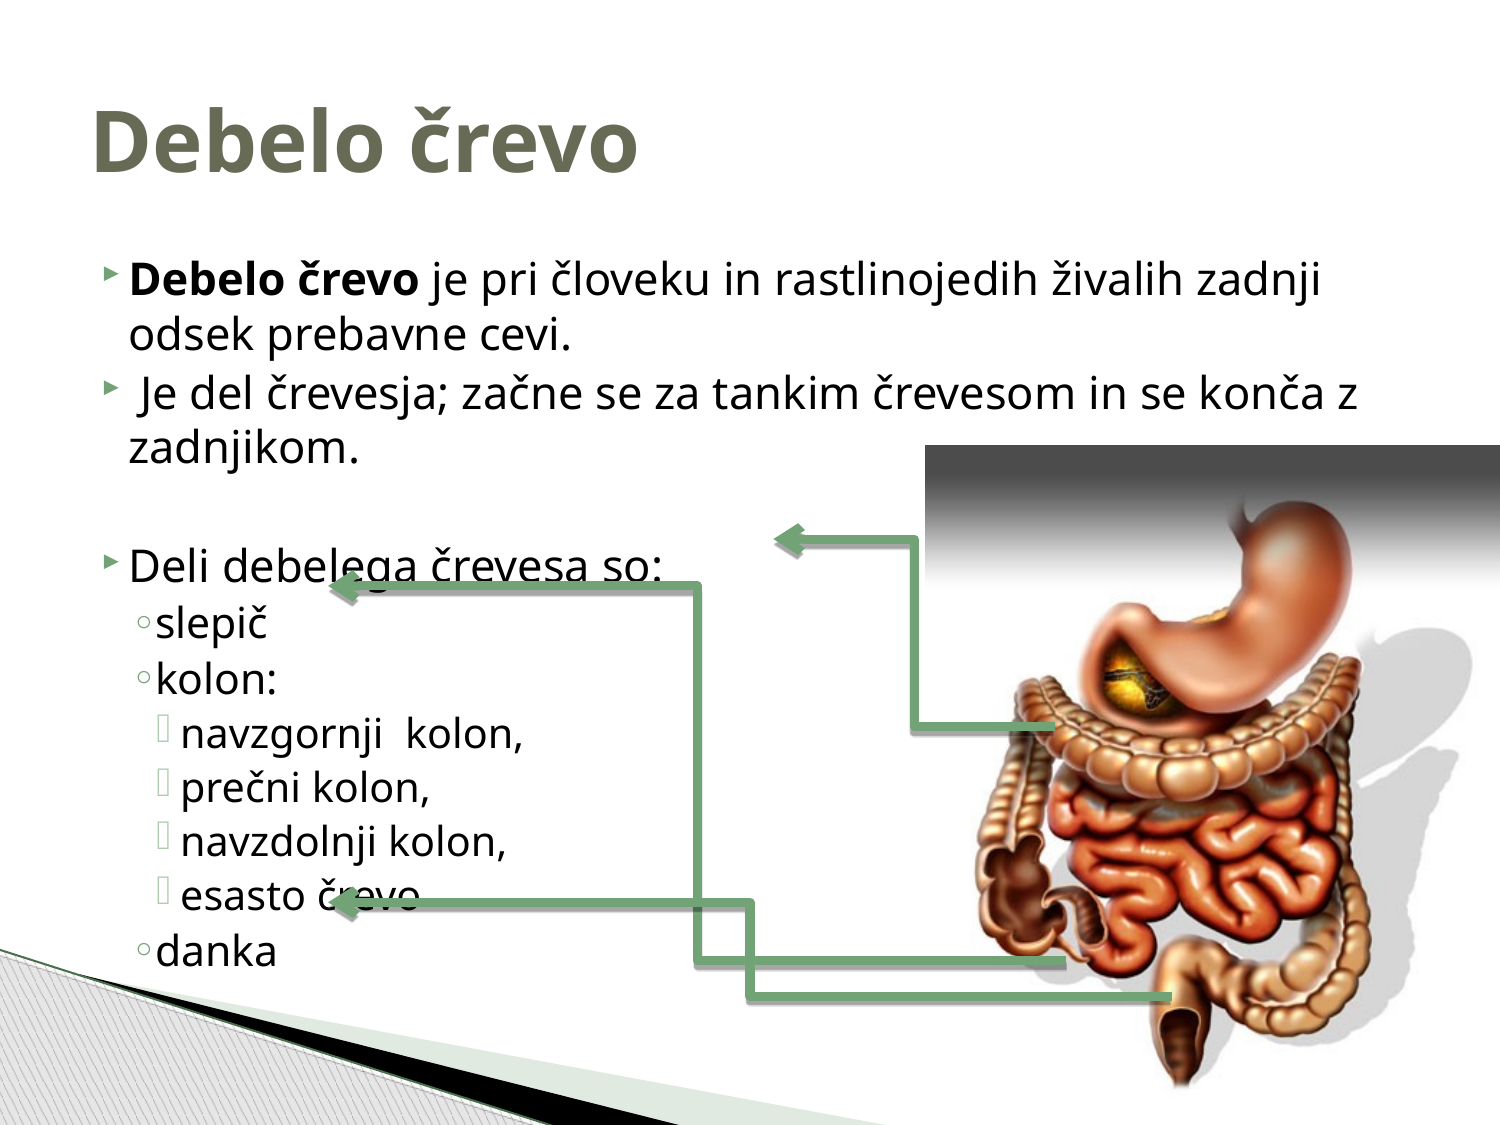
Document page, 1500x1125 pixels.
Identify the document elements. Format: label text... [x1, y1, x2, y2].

picture [925, 1001, 1171, 1005]
title Debelo črevo [75, 45, 1425, 233]
picture [925, 445, 1500, 1125]
list Debelo črevo je pri človeku in rastlinojedih živalih zadnji odsek prebavne cevi. Je del črevesja; začne se za tankim črevesom in se konča z zadnjikom. Deli debelega črevesa so: slepič kolon: navzgornji kolon, prečni kolon, navzdolnji kolon, esasto črevo danka [75, 242, 1425, 986]
